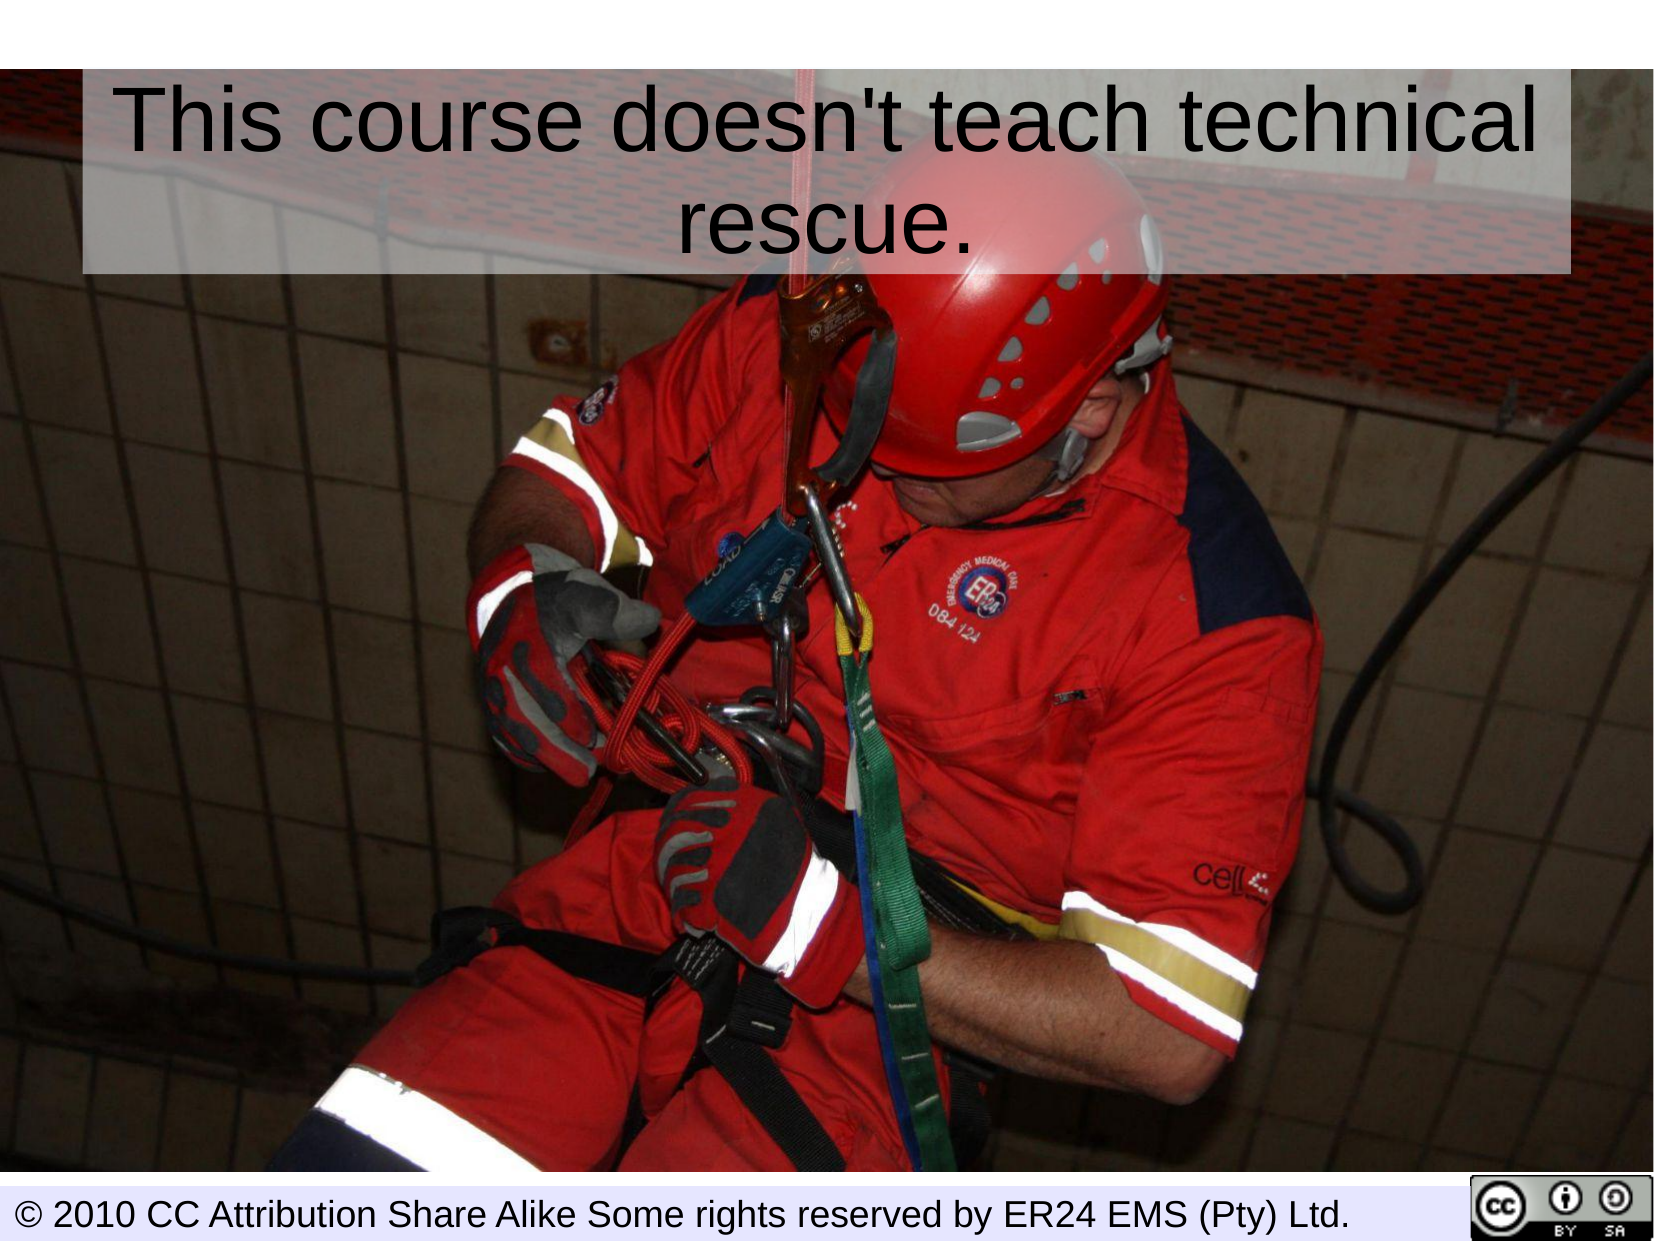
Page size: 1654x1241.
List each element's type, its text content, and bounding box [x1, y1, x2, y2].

picture [1470, 1175, 1654, 1241]
title This course doesn't teach technical rescue. [82, 67, 1571, 275]
picture [0, 69, 1654, 1172]
text_box © 2010 CC Attribution Share Alike Some rights reserved by ER24 EMS (Pty) Ltd. [0, 1186, 1471, 1241]
